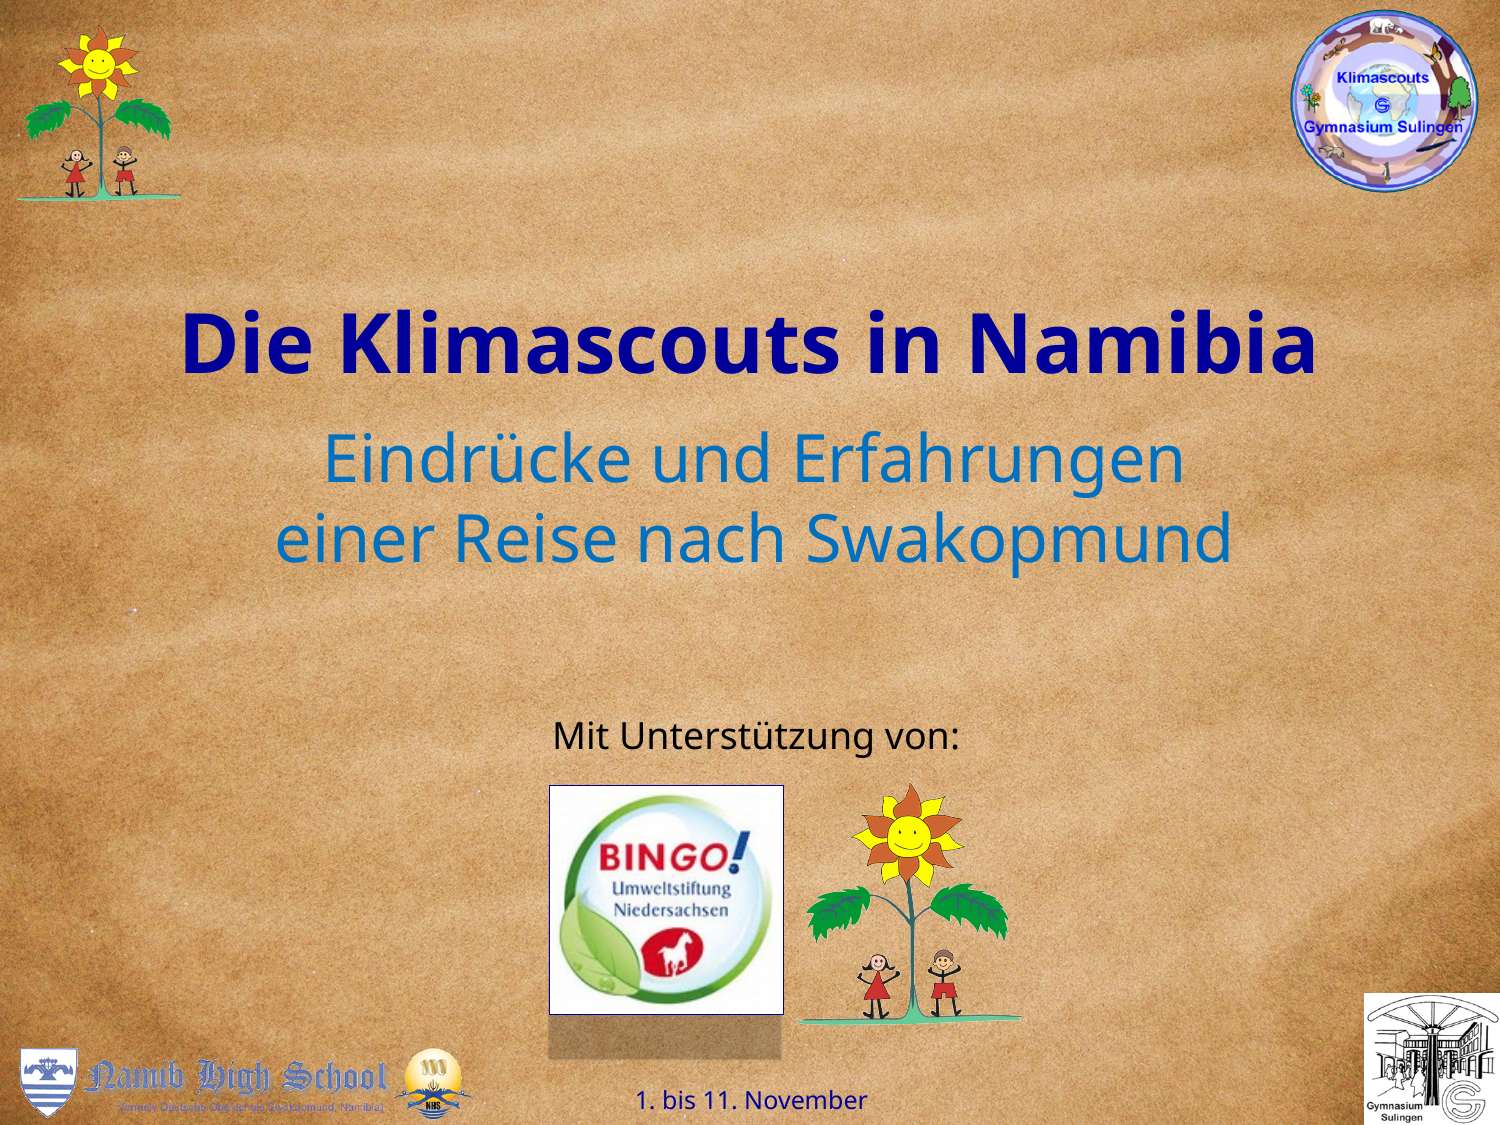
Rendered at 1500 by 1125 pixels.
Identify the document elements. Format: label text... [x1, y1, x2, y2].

picture [0, 0, 1500, 1125]
text_box Die Klimascouts in Namibia [112, 219, 1387, 461]
text_box Mit Unterstützung von: [537, 704, 998, 764]
text_box Eindrücke und Erfahrungen einer Reise nach Swakopmund [230, 408, 1280, 697]
